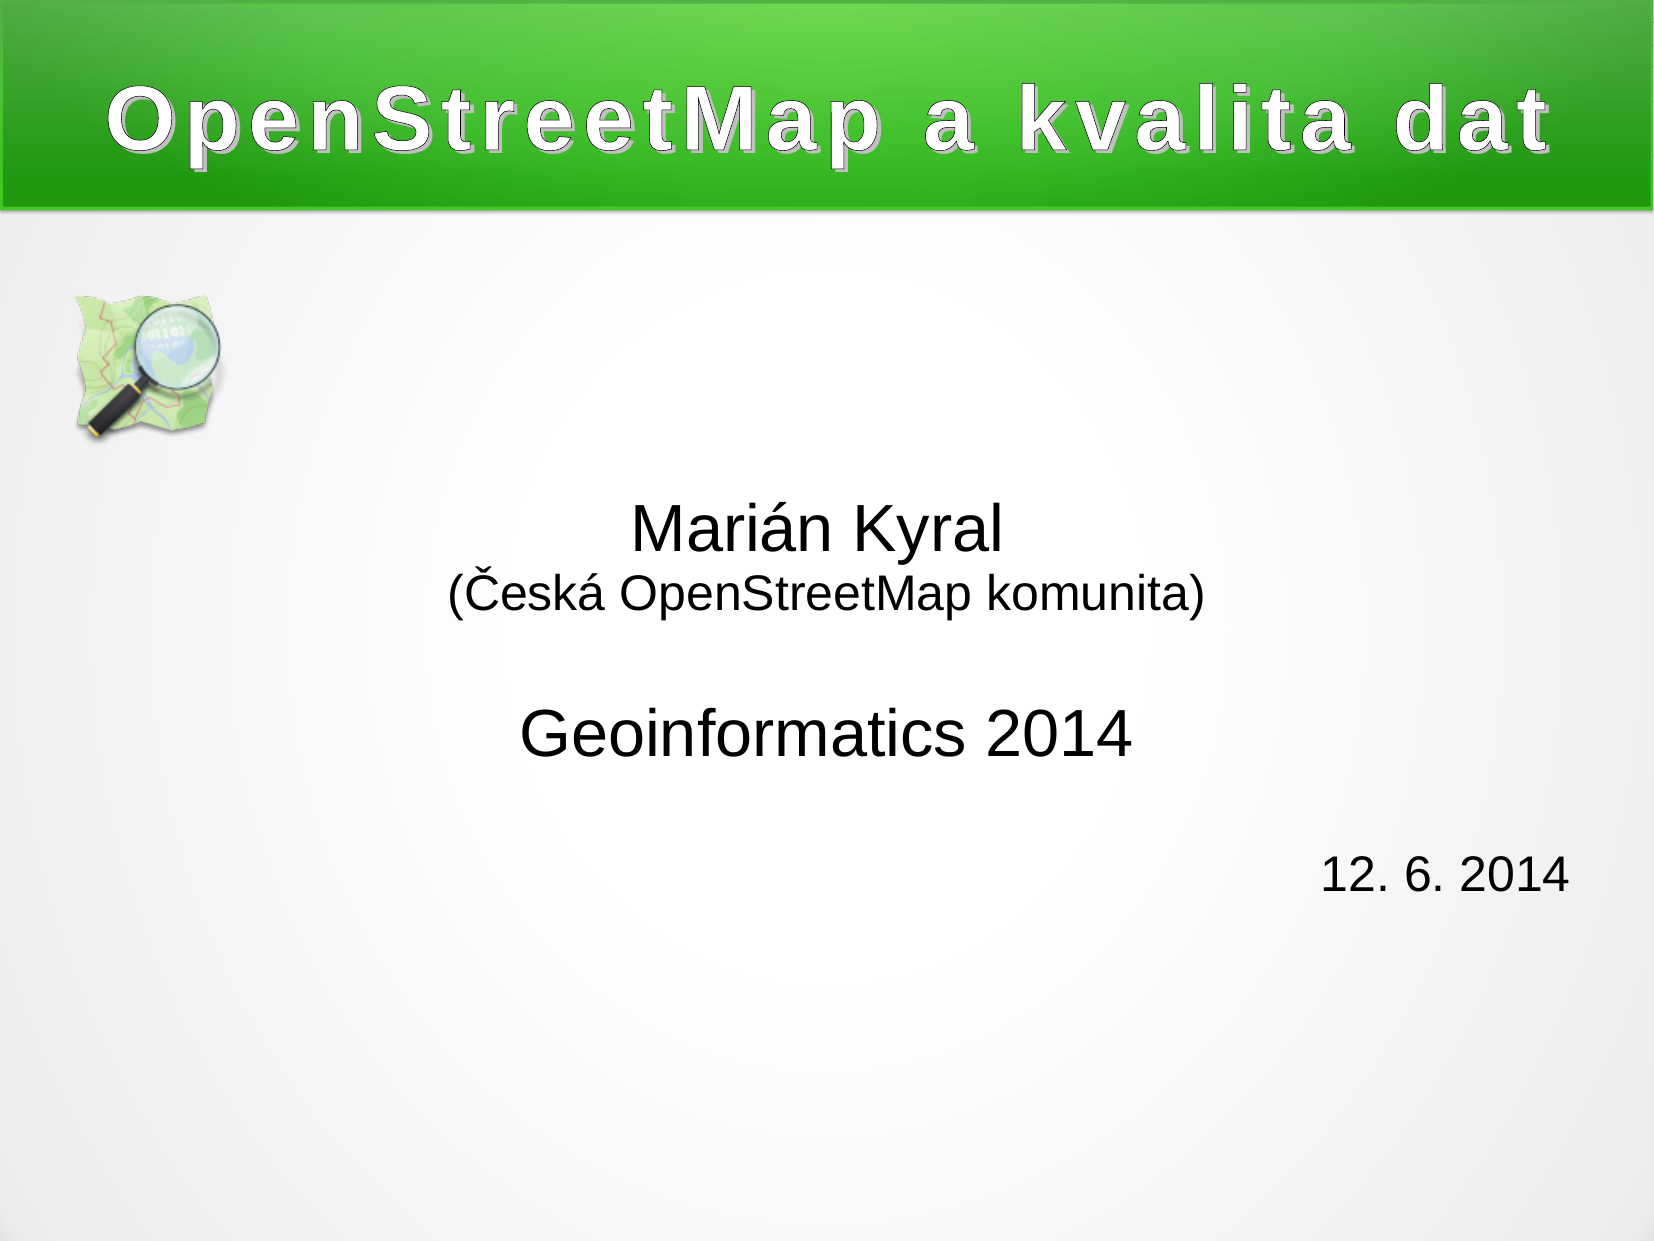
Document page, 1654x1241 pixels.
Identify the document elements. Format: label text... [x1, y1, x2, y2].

subtitle Marián Kyral (Česká OpenStreetMap komunita) Geoinformatics 2014 12. 6. 2014 [82, 299, 1571, 1019]
title OpenStreetMap a kvalita dat [82, 47, 1571, 189]
picture [70, 295, 228, 452]
